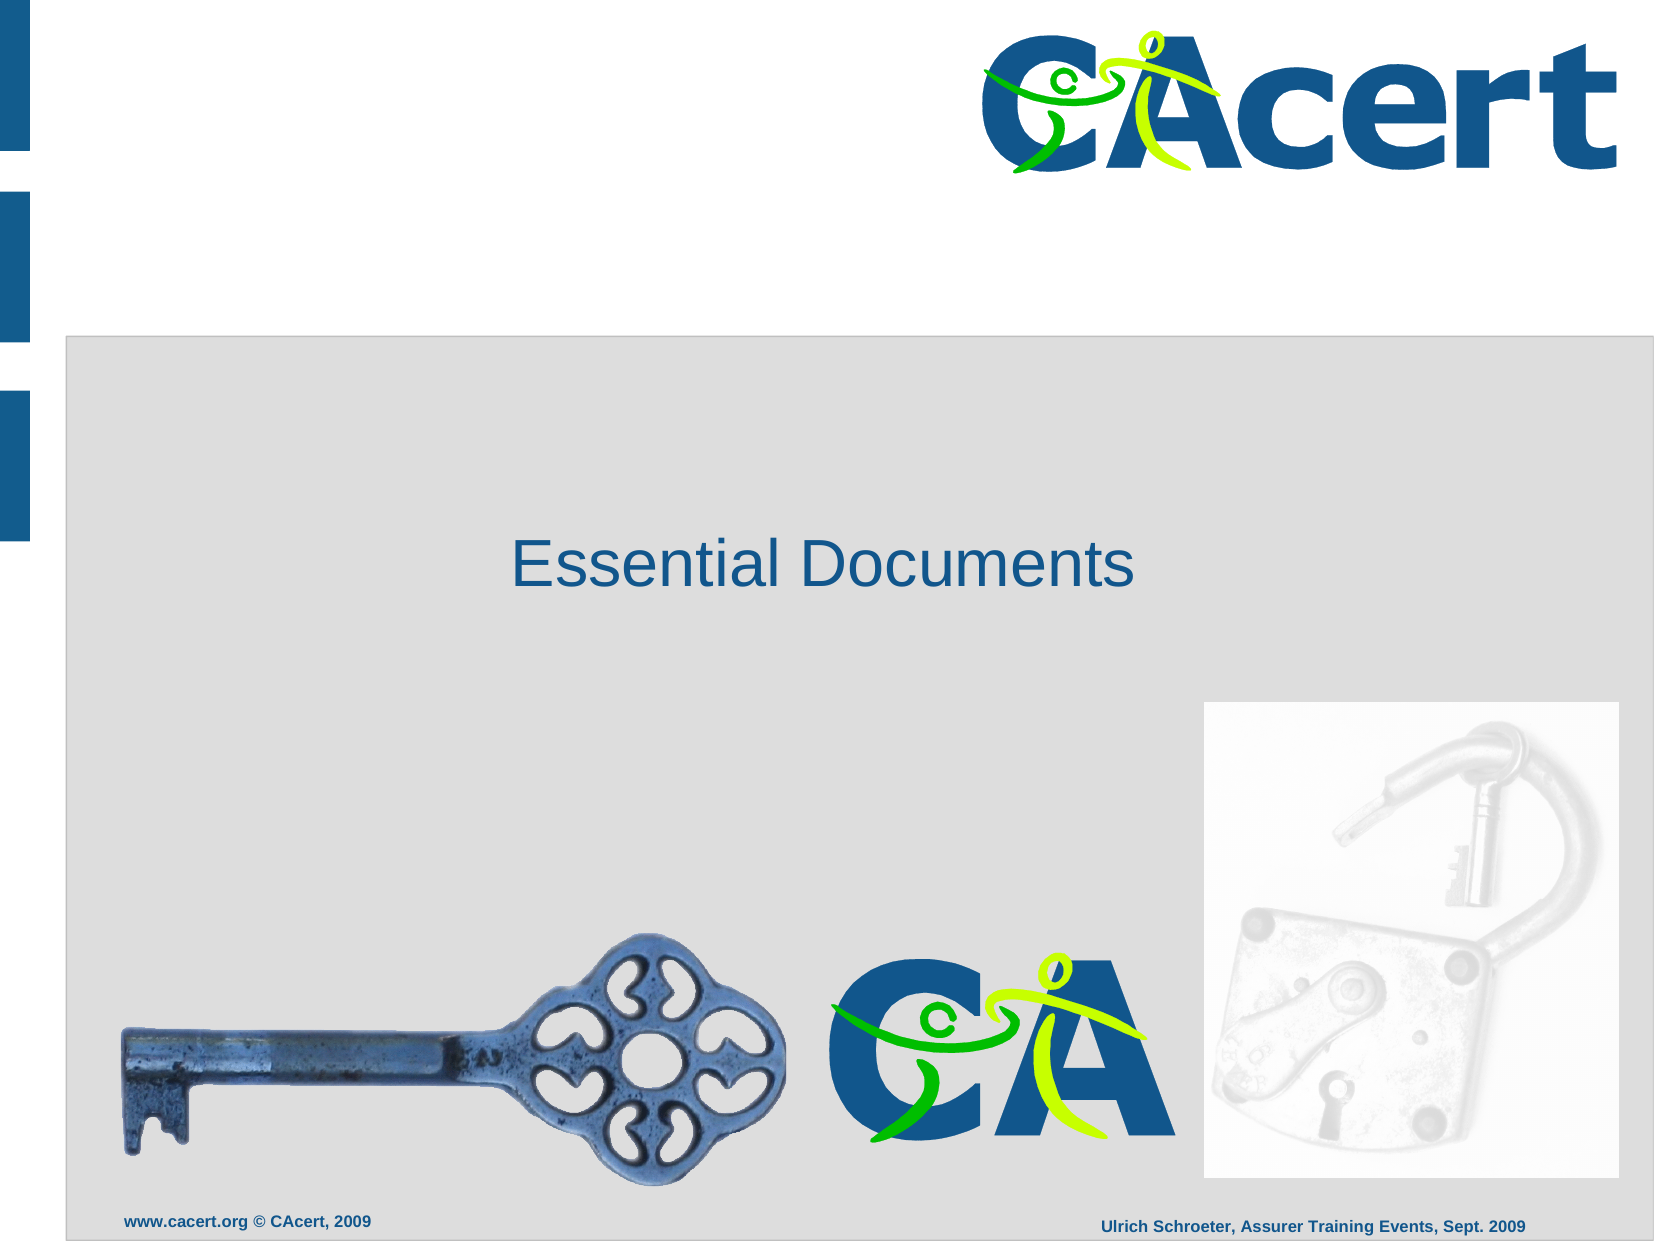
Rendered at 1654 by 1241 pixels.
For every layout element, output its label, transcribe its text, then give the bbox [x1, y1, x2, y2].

picture [826, 950, 1177, 1145]
picture [1204, 702, 1619, 1178]
title Essential Documents [118, 442, 1530, 601]
picture [106, 915, 800, 1203]
